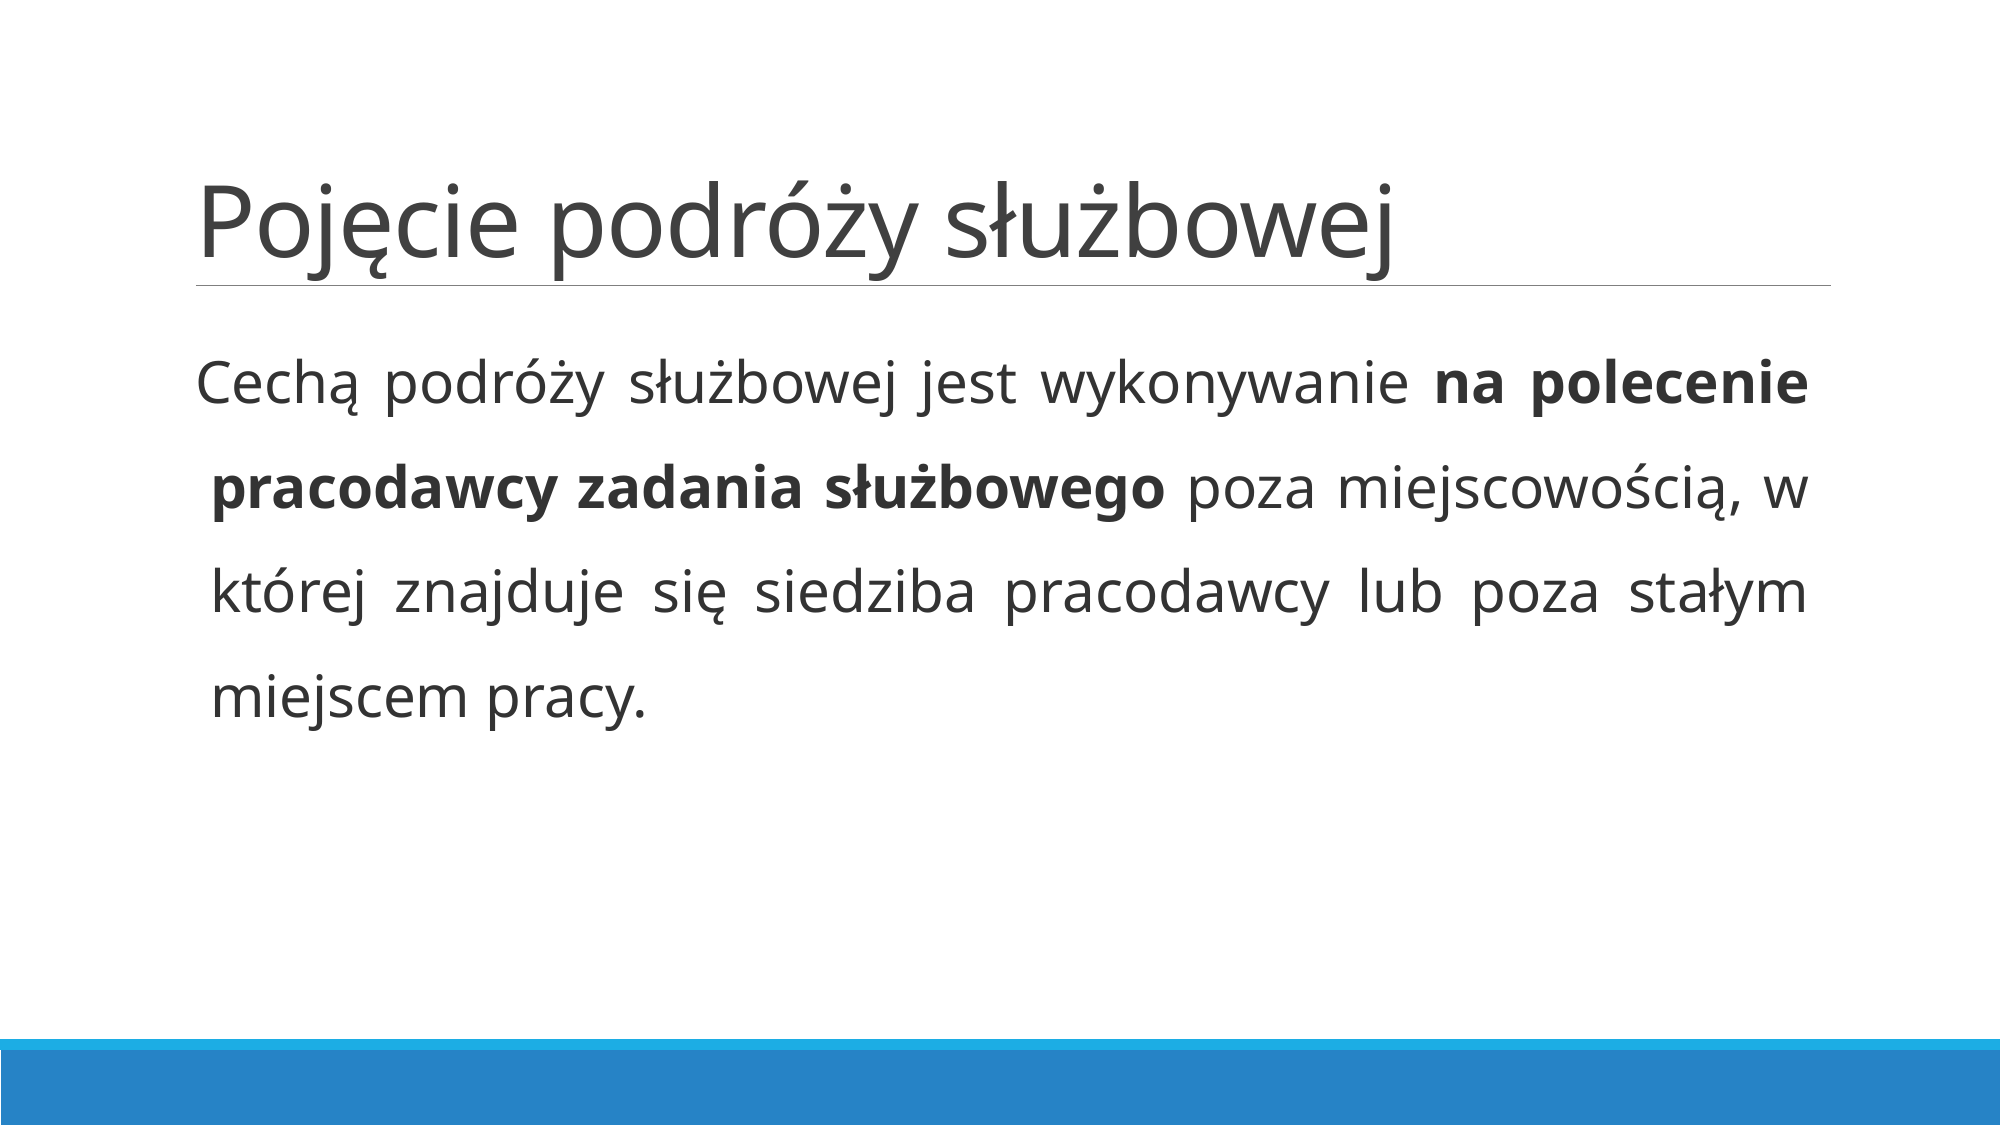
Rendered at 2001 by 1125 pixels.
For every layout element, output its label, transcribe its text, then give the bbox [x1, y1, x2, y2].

list Cechą podróży służbowej jest wykonywanie na polecenie pracodawcy zadania służbowego poza miejscowością, w której znajduje się siedziba pracodawcy lub poza stałym miejscem pracy. [180, 302, 1831, 963]
title Pojęcie podróży służbowej [180, 47, 1831, 286]
